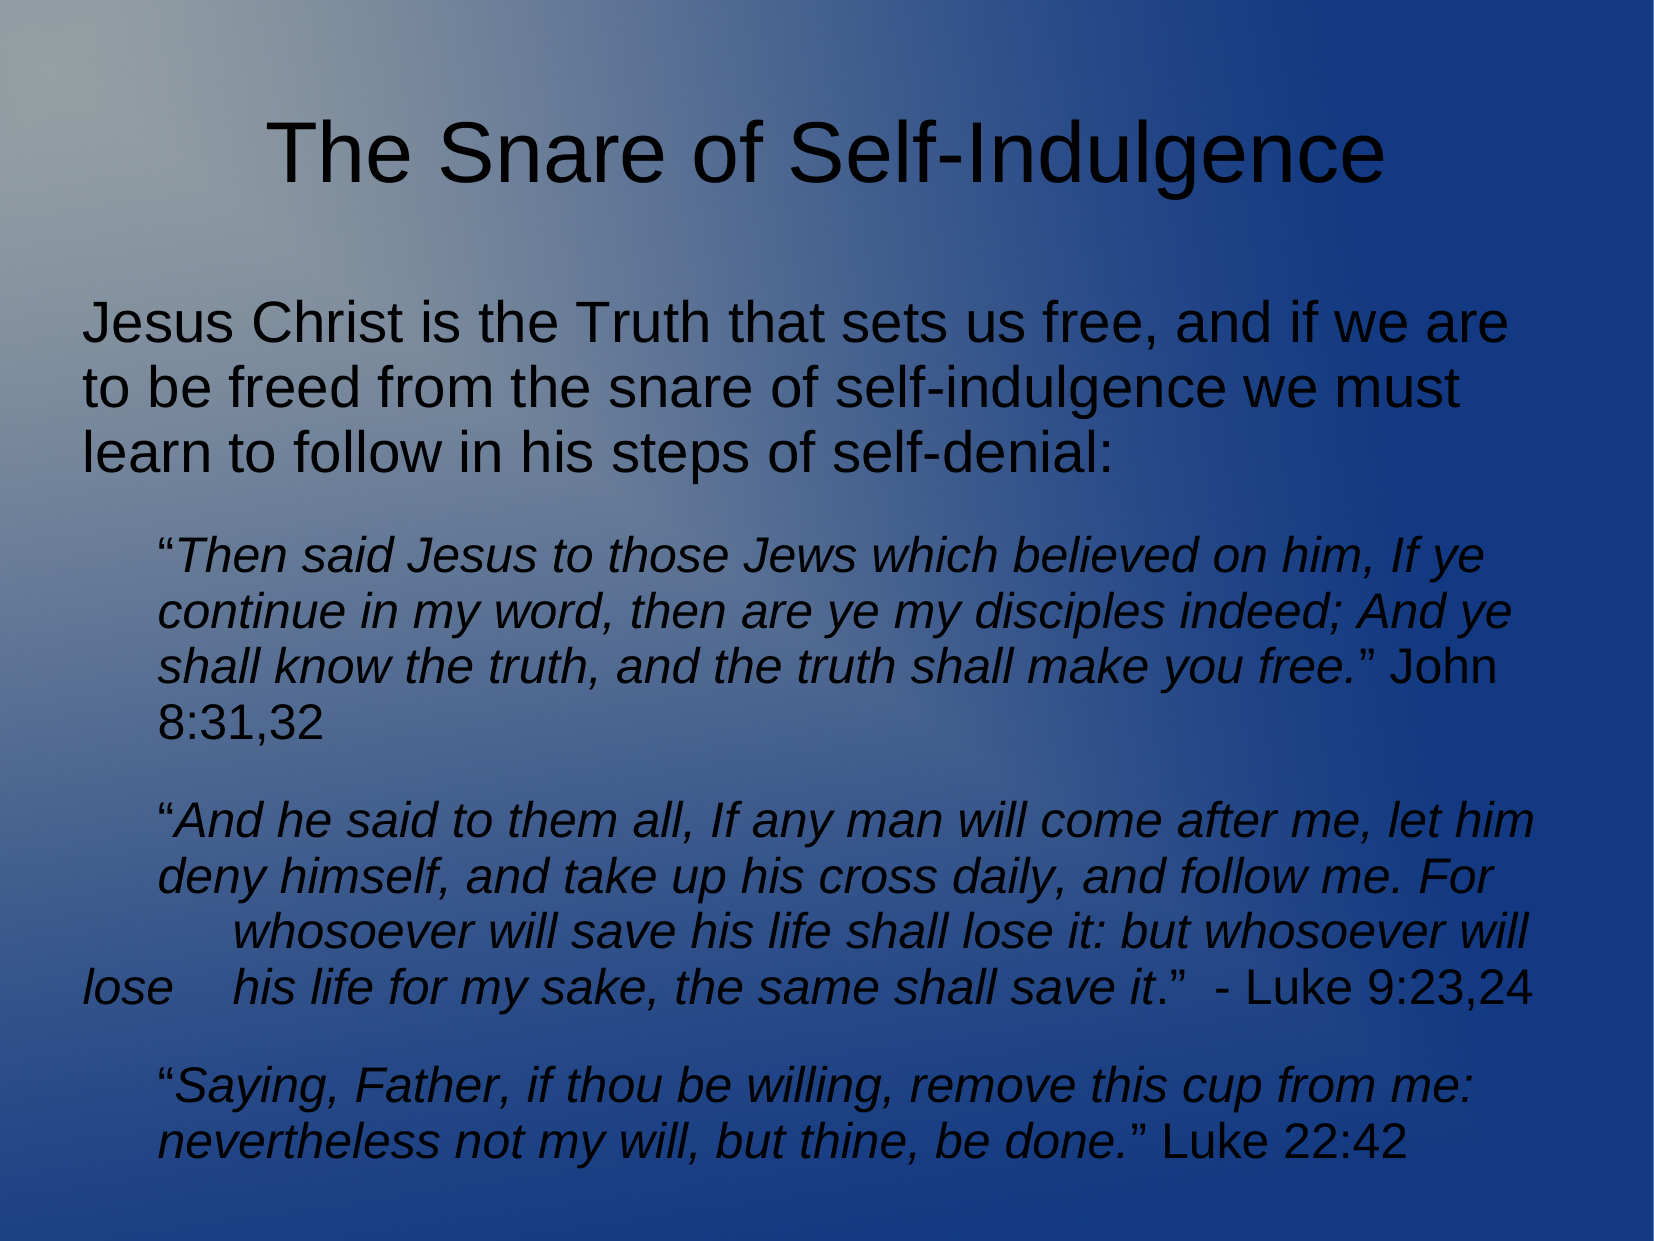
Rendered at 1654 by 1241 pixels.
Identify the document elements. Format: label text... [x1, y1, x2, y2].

picture [0, 0, 1654, 1241]
title The Snare of Self-Indulgence [82, 49, 1571, 257]
subtitle Jesus Christ is the Truth that sets us free, and if we are to be freed from the snare of self-indulgence we must learn to follow in his steps of self-denial: “Then said Jesus to those Jews which believed on him, If ye continue in my word, then are ye my disciples indeed; And ye shall know the truth, and the truth shall make you free.” John 8:31,32 “And he said to them all, If any man will come after me, let him deny himself, and take up his cross daily, and follow me. For whosoever will save his life shall lose it: but whosoever will lose his life for my sake, the same shall save it.” - Luke 9:23,24 “Saying, Father, if thou be willing, remove this cup from me: nevertheless not my will, but thine, be done.” Luke 22:42 [82, 290, 1571, 1241]
